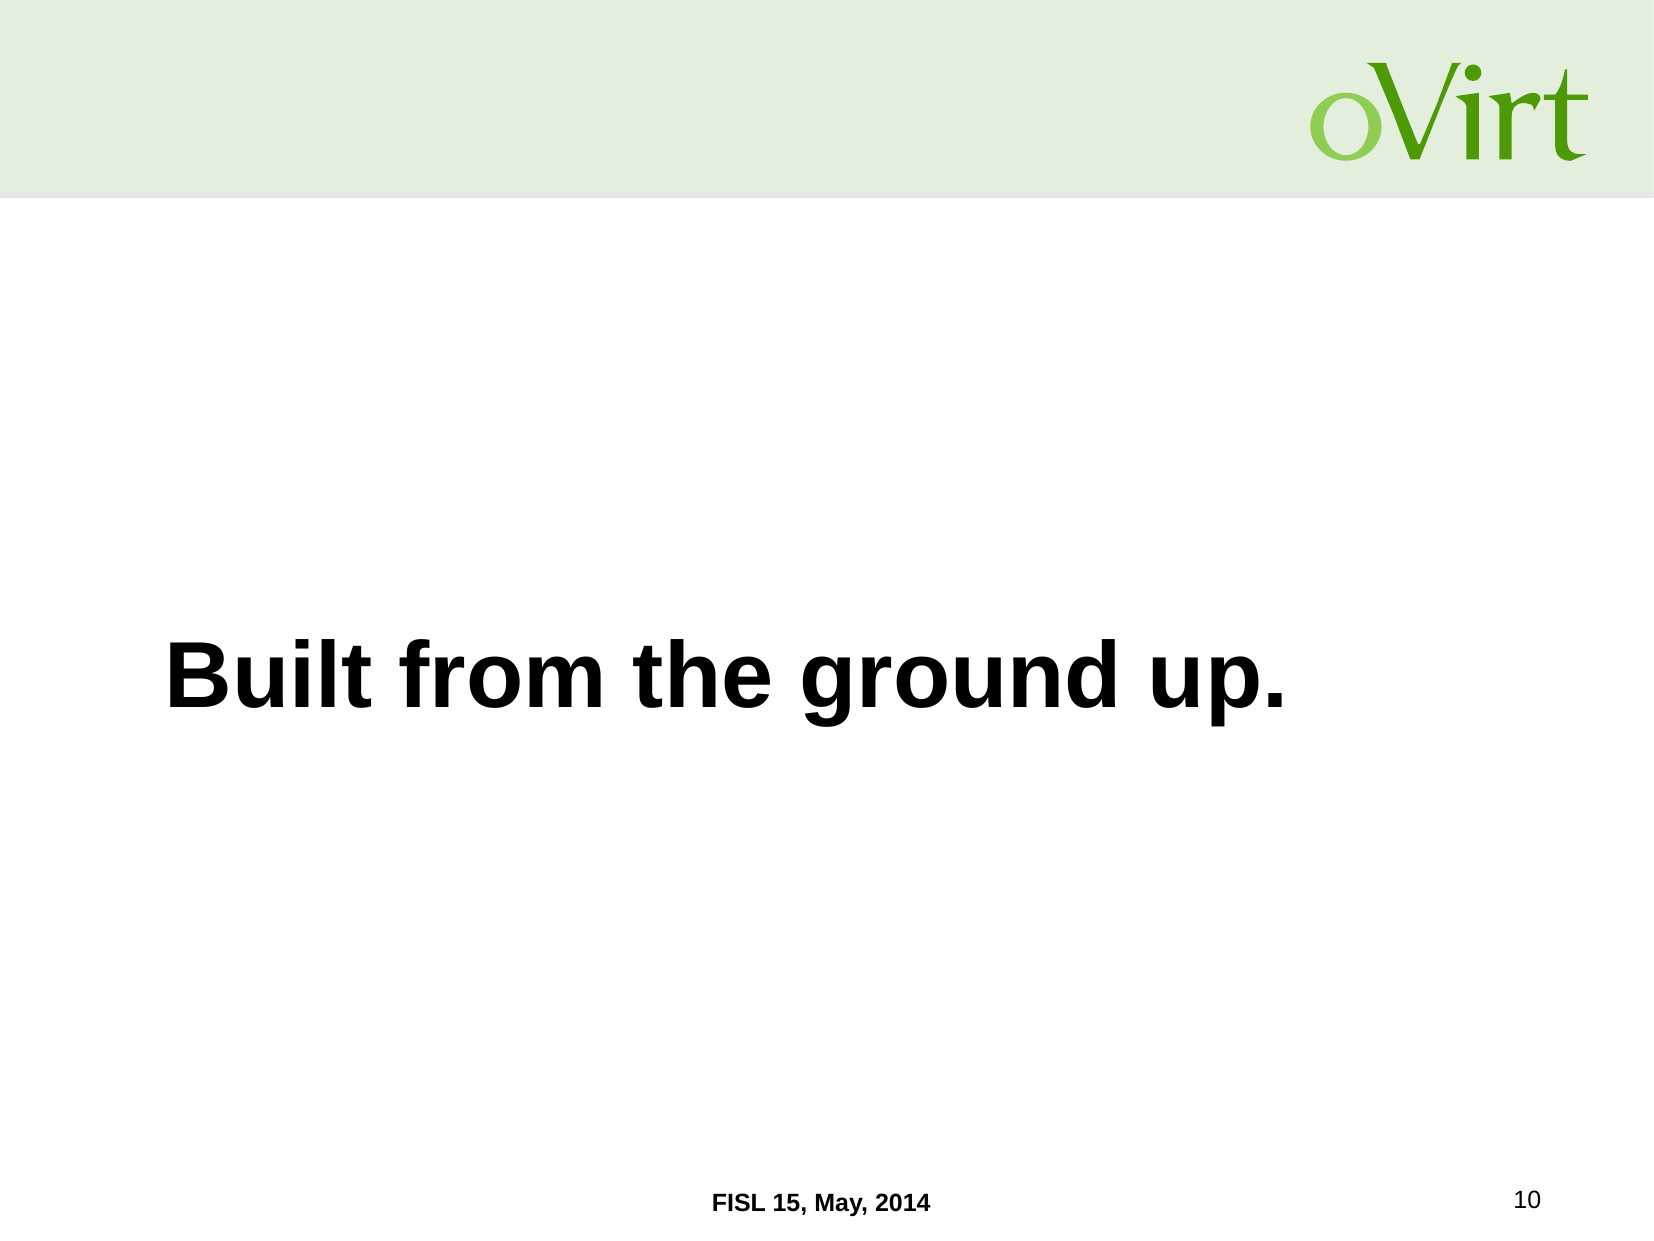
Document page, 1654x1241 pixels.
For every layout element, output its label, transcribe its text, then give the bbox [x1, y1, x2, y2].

text_box Built from the ground up. [150, 615, 1654, 750]
